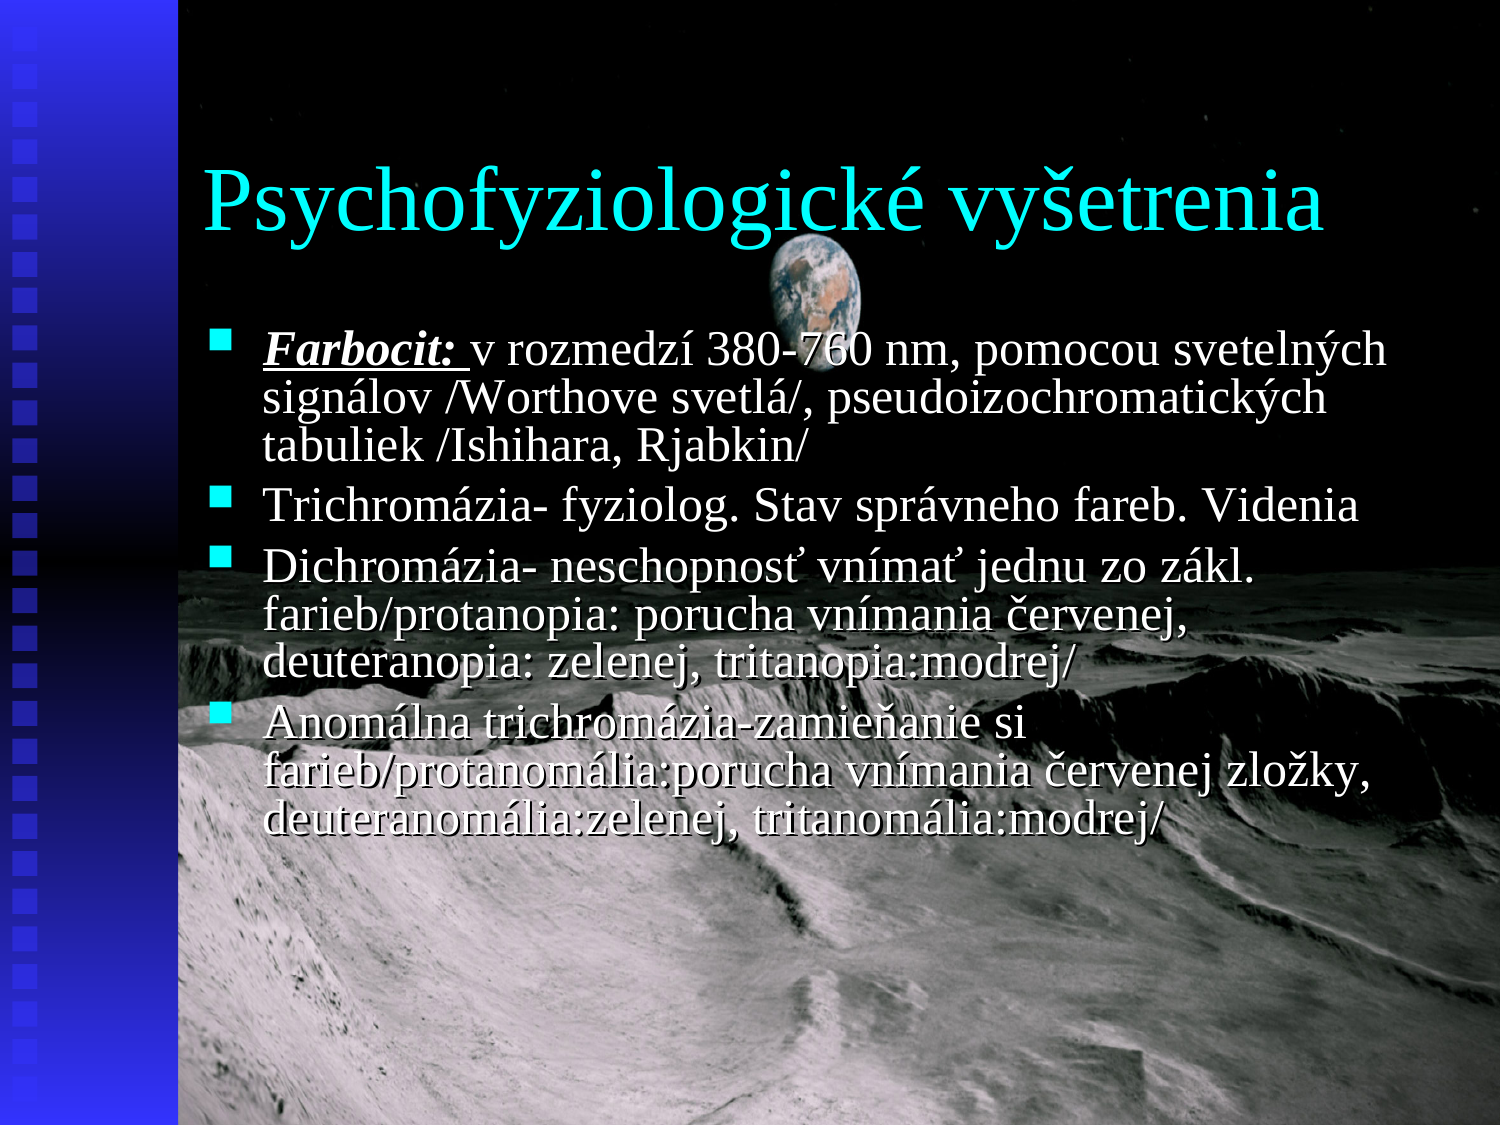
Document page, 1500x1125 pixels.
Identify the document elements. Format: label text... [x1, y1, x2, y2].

title Psychofyziologické vyšetrenia [187, 99, 1463, 288]
list Farbocit: v rozmedzí 380-760 nm, pomocou svetelných signálov /Worthove svetlá/, pseudoizochromatických tabuliek /Ishihara, Rjabkin/ Trichromázia- fyziolog. Stav správneho fareb. Videnia Dichromázia- neschopnosť vnímať jednu zo zákl. farieb/protanopia: porucha vnímania červenej, deuteranopia: zelenej, tritanopia:modrej/ Anomálna trichromázia-zamieňanie si farieb/protanomália:porucha vnímania červenej zložky, deuteranomália:zelenej, tritanomália:modrej/ [191, 319, 1467, 995]
picture [0, 0, 1500, 1125]
